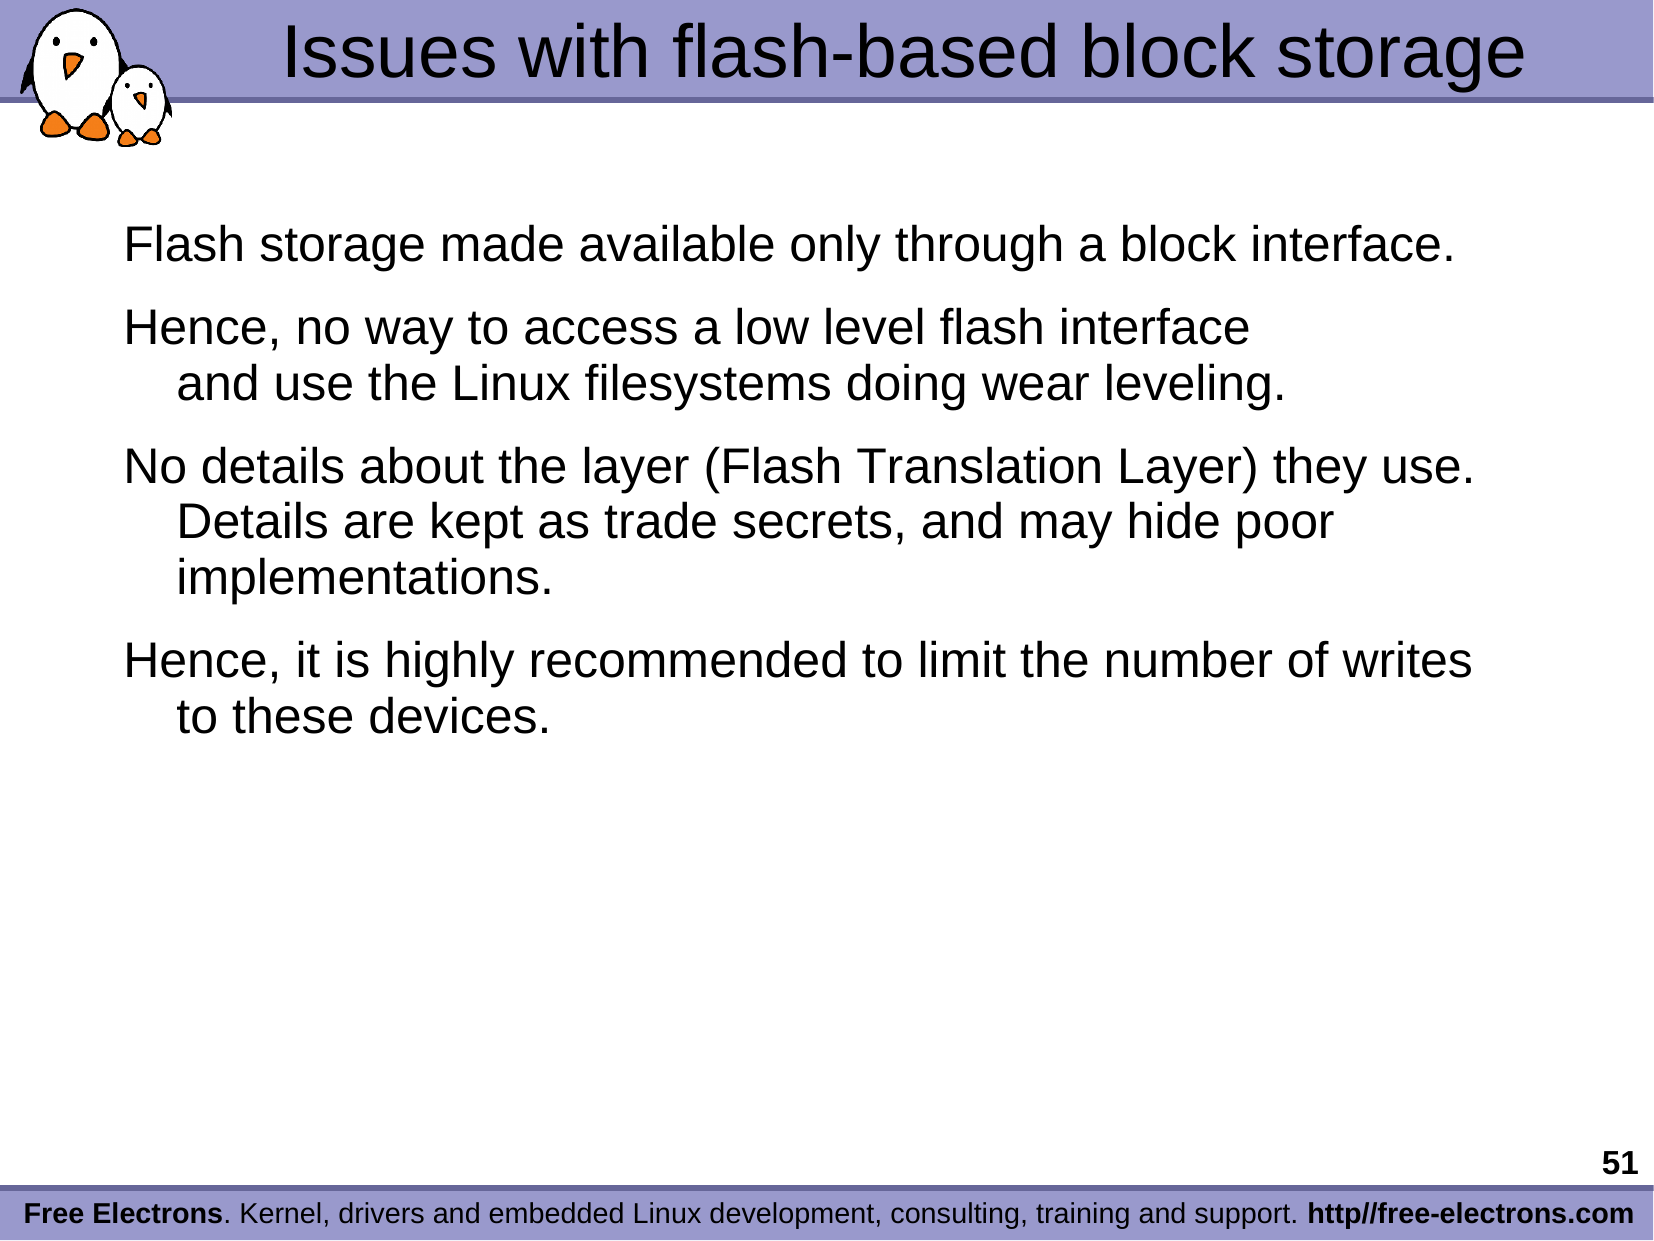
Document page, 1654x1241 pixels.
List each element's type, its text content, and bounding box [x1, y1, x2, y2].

title Issues with flash-based block storage [178, 4, 1631, 98]
list Flash storage made available only through a block interface. Hence, no way to access a low level flash interface and use the Linux filesystems doing wear leveling. No details about the layer (Flash Translation Layer) they use. Details are kept as trade secrets, and may hide poor implementations. Hence, it is highly recommended to limit the number of writes to these devices. [105, 216, 1518, 1066]
picture [20, 8, 172, 147]
